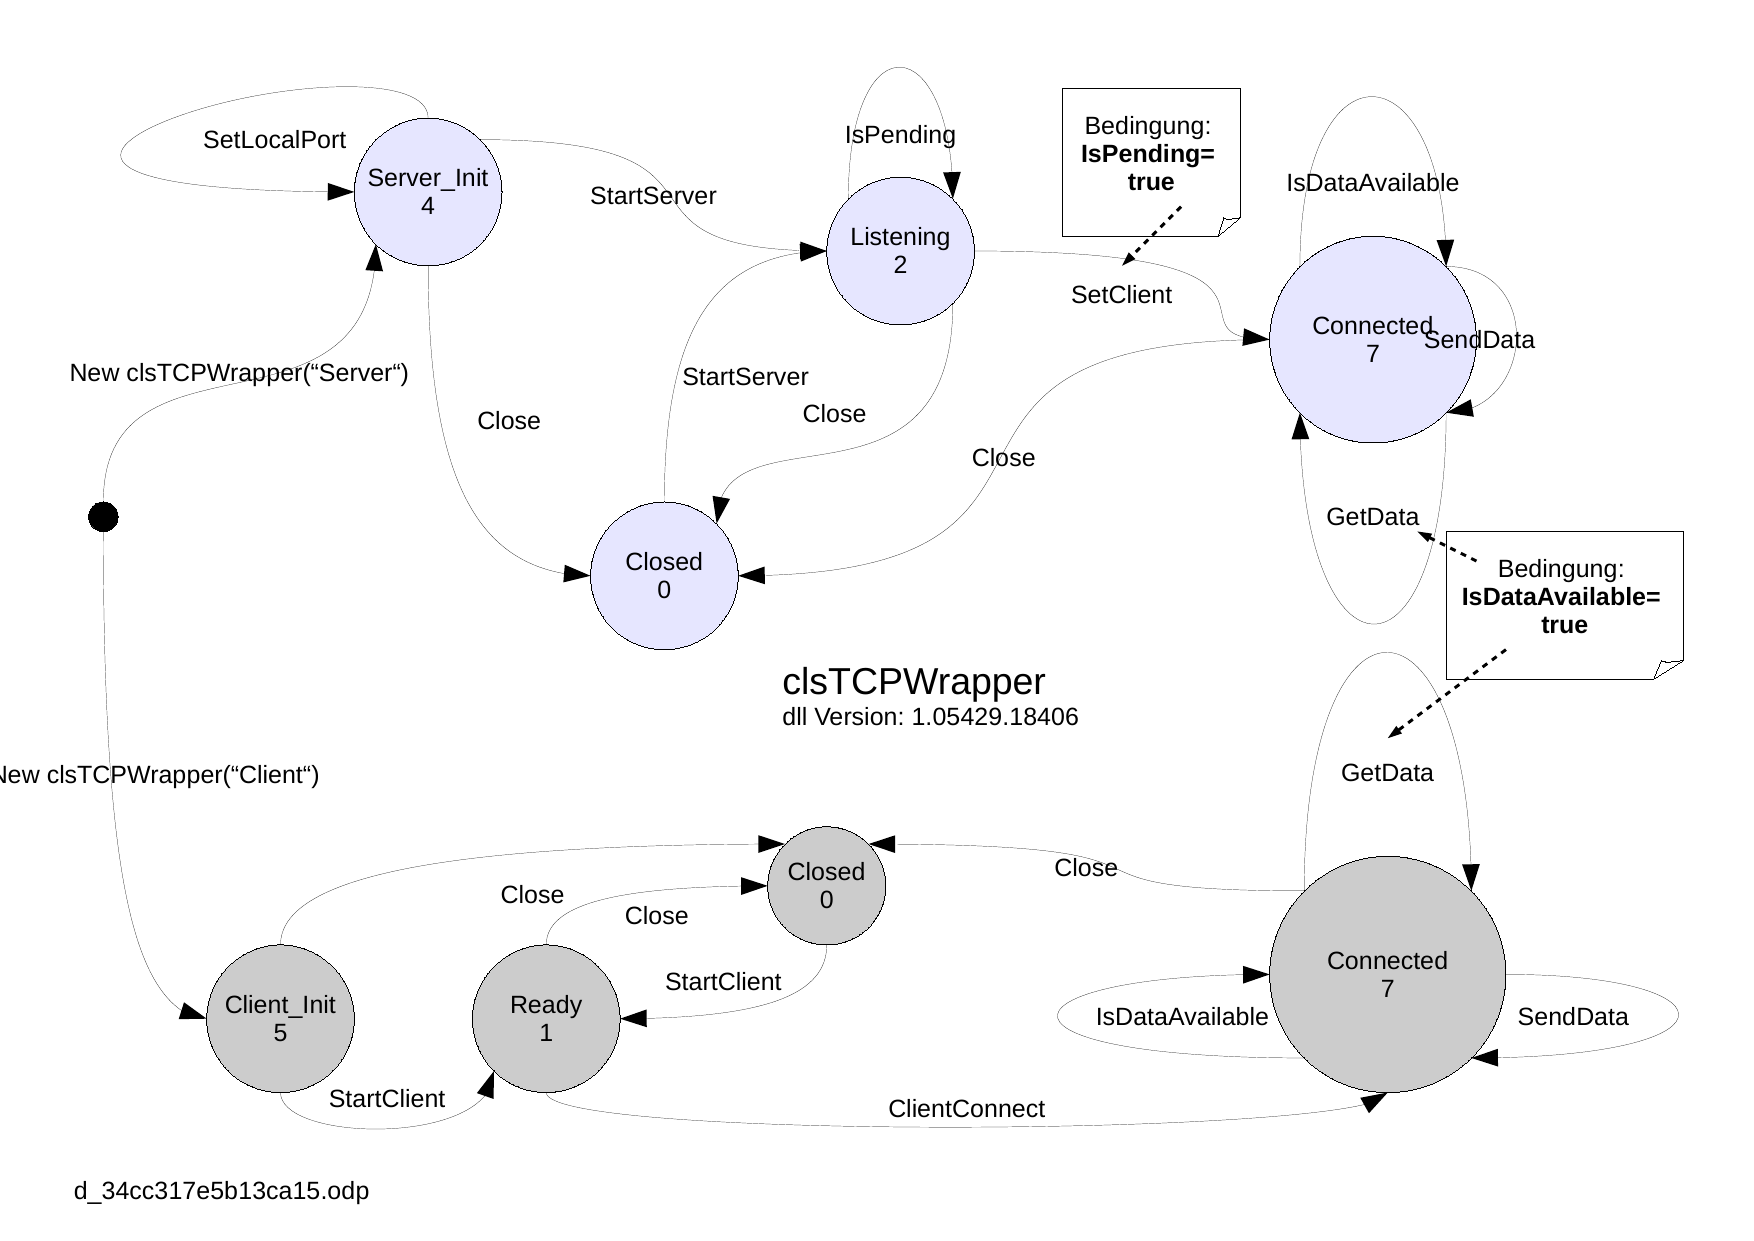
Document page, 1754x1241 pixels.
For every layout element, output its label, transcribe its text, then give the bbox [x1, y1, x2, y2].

text_box [88, 502, 119, 532]
text_box Connected 7 [1269, 856, 1506, 1093]
text_box Bedingung: IsDataAvailable= true [1446, 531, 1684, 680]
text_box IB13070102 - clsTCPWrapper States (leicht).odg [59, 1169, 1149, 1212]
text_box Closed 0 [590, 501, 739, 650]
text_box clsTCPWrapper dll Version: 1.05429.18406 [767, 653, 1182, 739]
text_box Server_Init 4 [354, 118, 503, 266]
text_box Client_Init 5 [206, 944, 355, 1093]
text_box Listening 2 [826, 177, 975, 325]
text_box Connected 7 [1269, 236, 1477, 443]
text_box Closed 0 [767, 826, 886, 945]
text_box Ready 1 [472, 944, 621, 1093]
text_box Bedingung: IsPending= true [1062, 88, 1241, 237]
